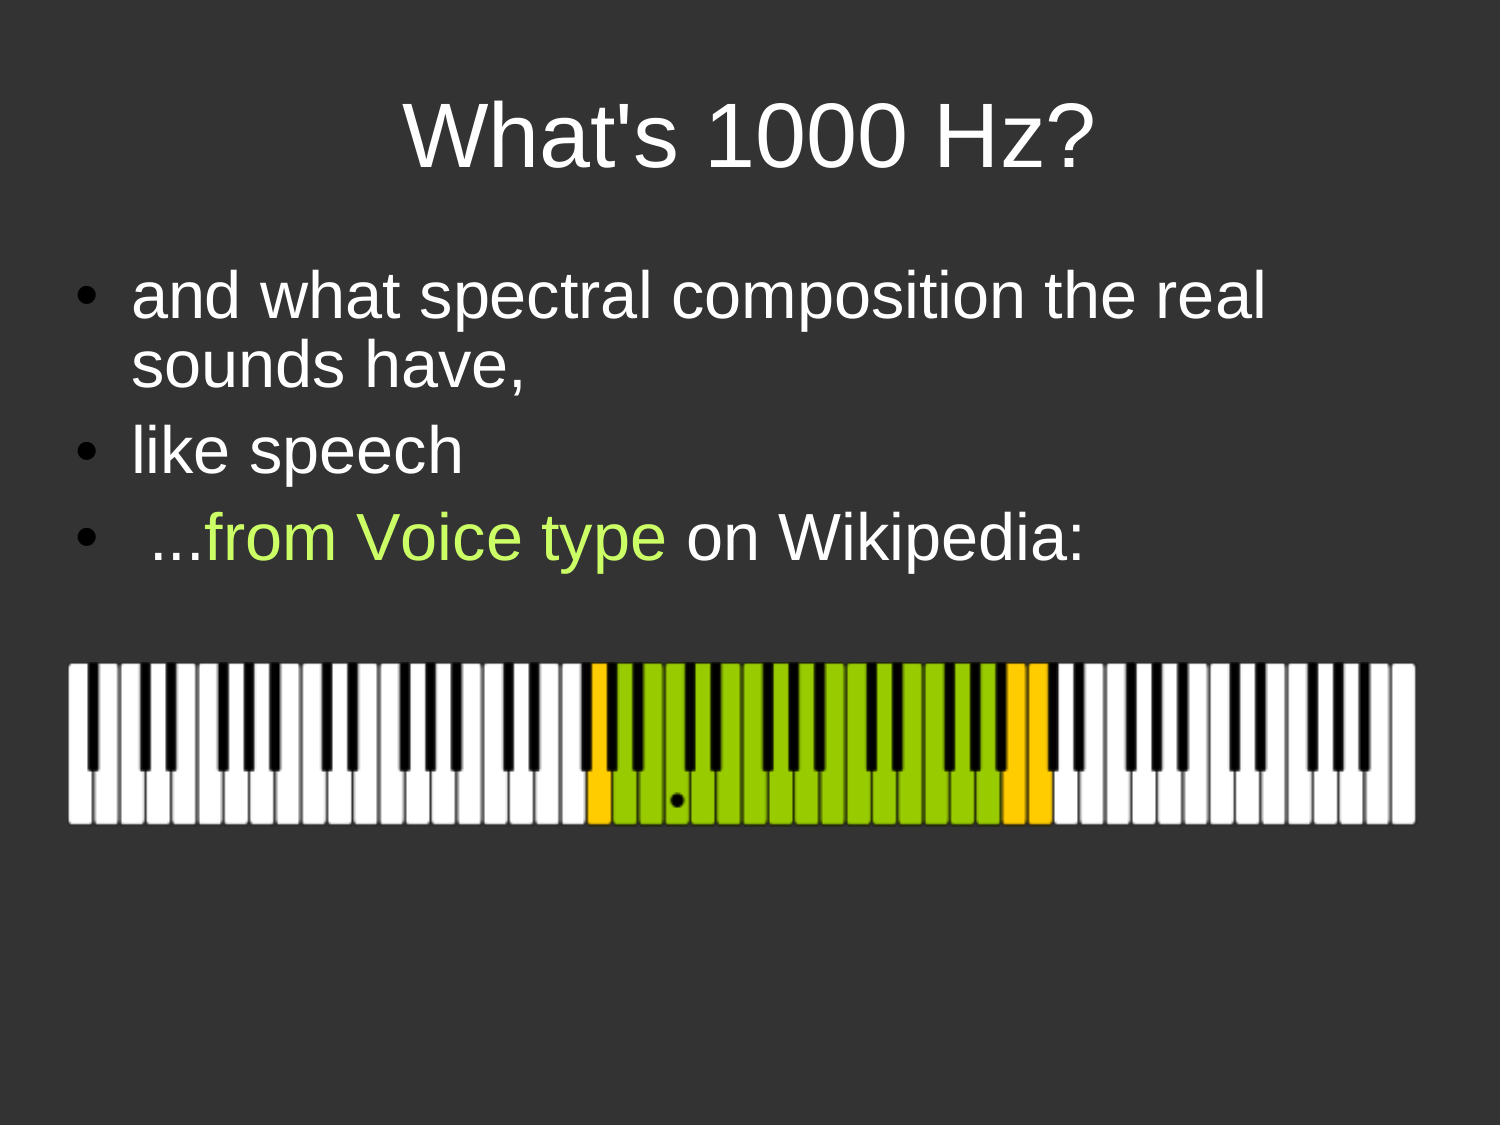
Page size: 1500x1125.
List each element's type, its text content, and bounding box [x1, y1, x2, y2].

list and what spectral composition the real sounds have, like speech ...from Voice type on Wikipedia: [75, 262, 1425, 1005]
picture [67, 662, 1418, 827]
title What's 1000 Hz? [75, 21, 1425, 257]
